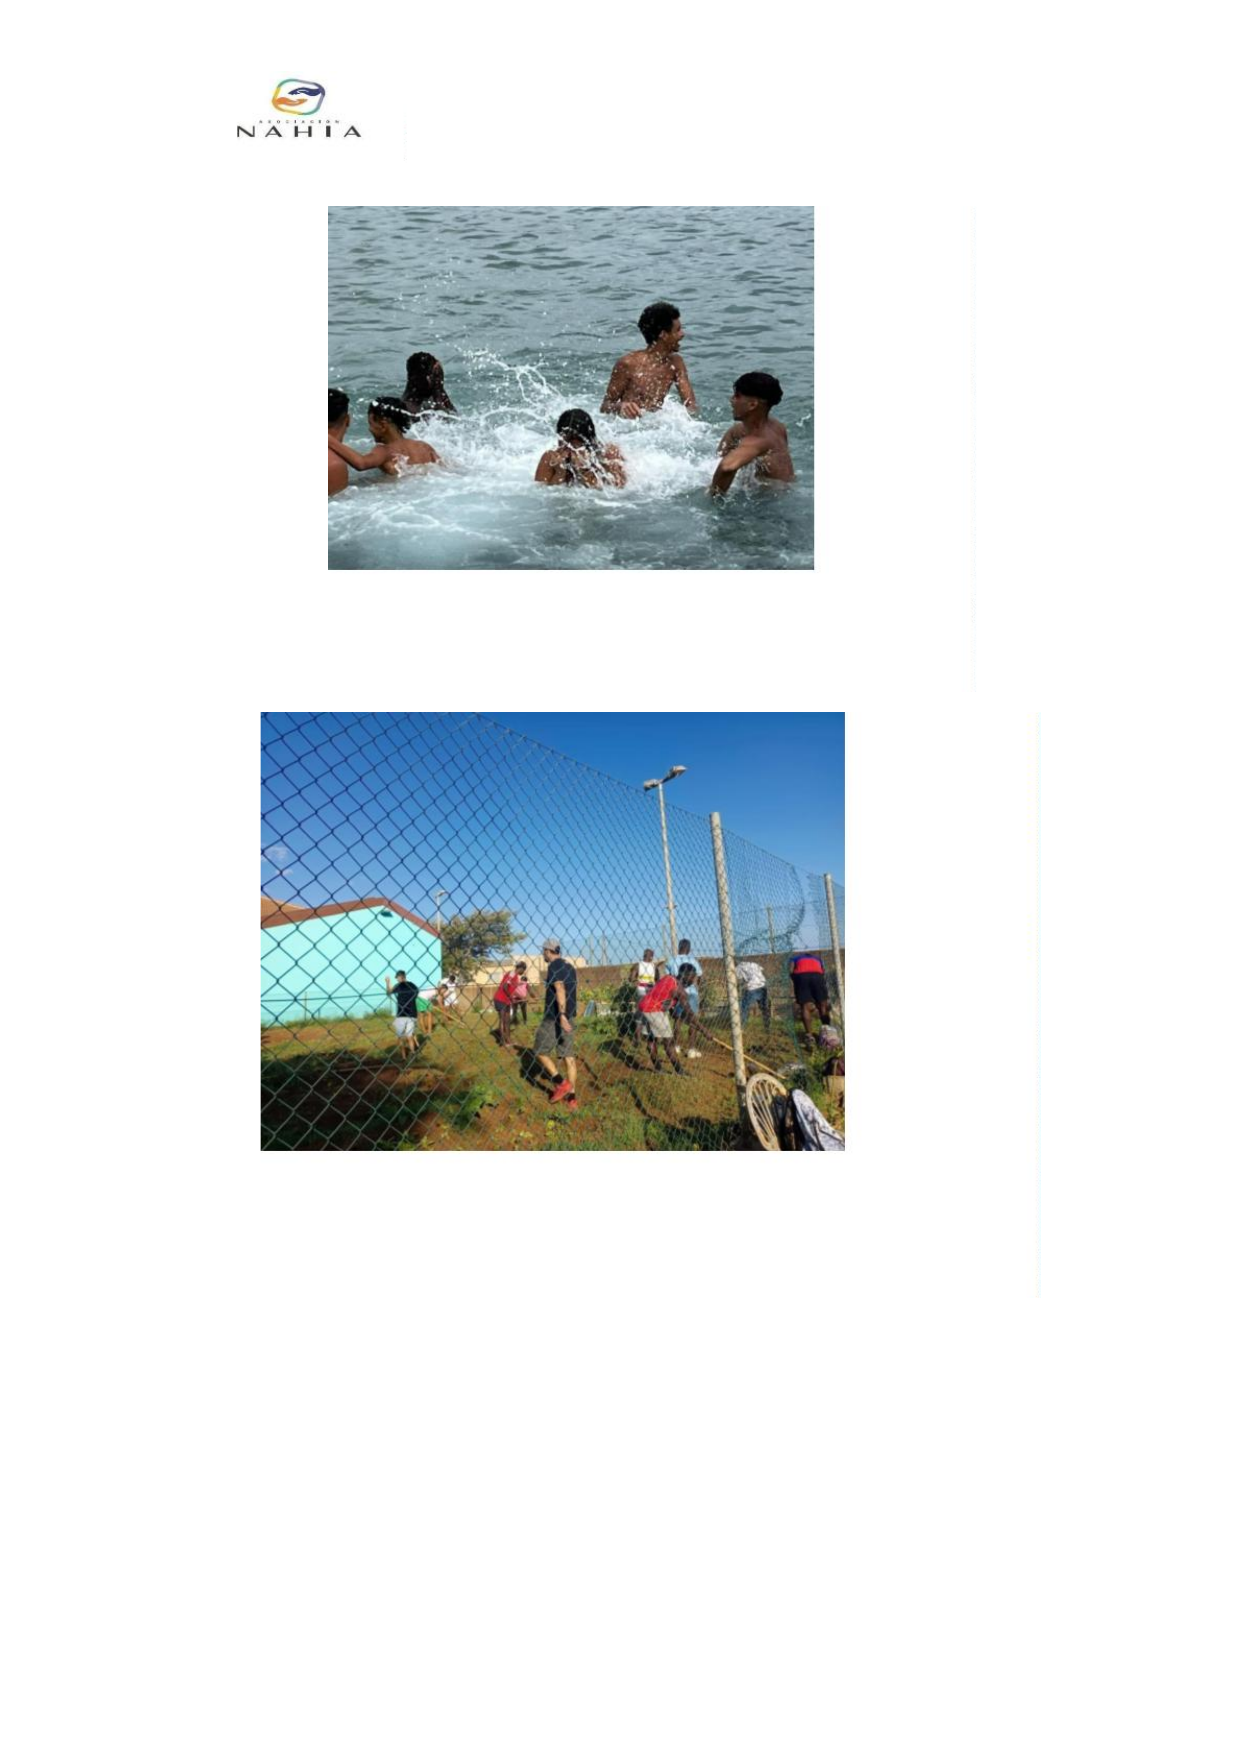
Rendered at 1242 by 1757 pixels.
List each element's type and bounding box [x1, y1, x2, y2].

text_box [236, 71, 407, 164]
text_box [328, 206, 977, 692]
text_box [260, 712, 1041, 1298]
